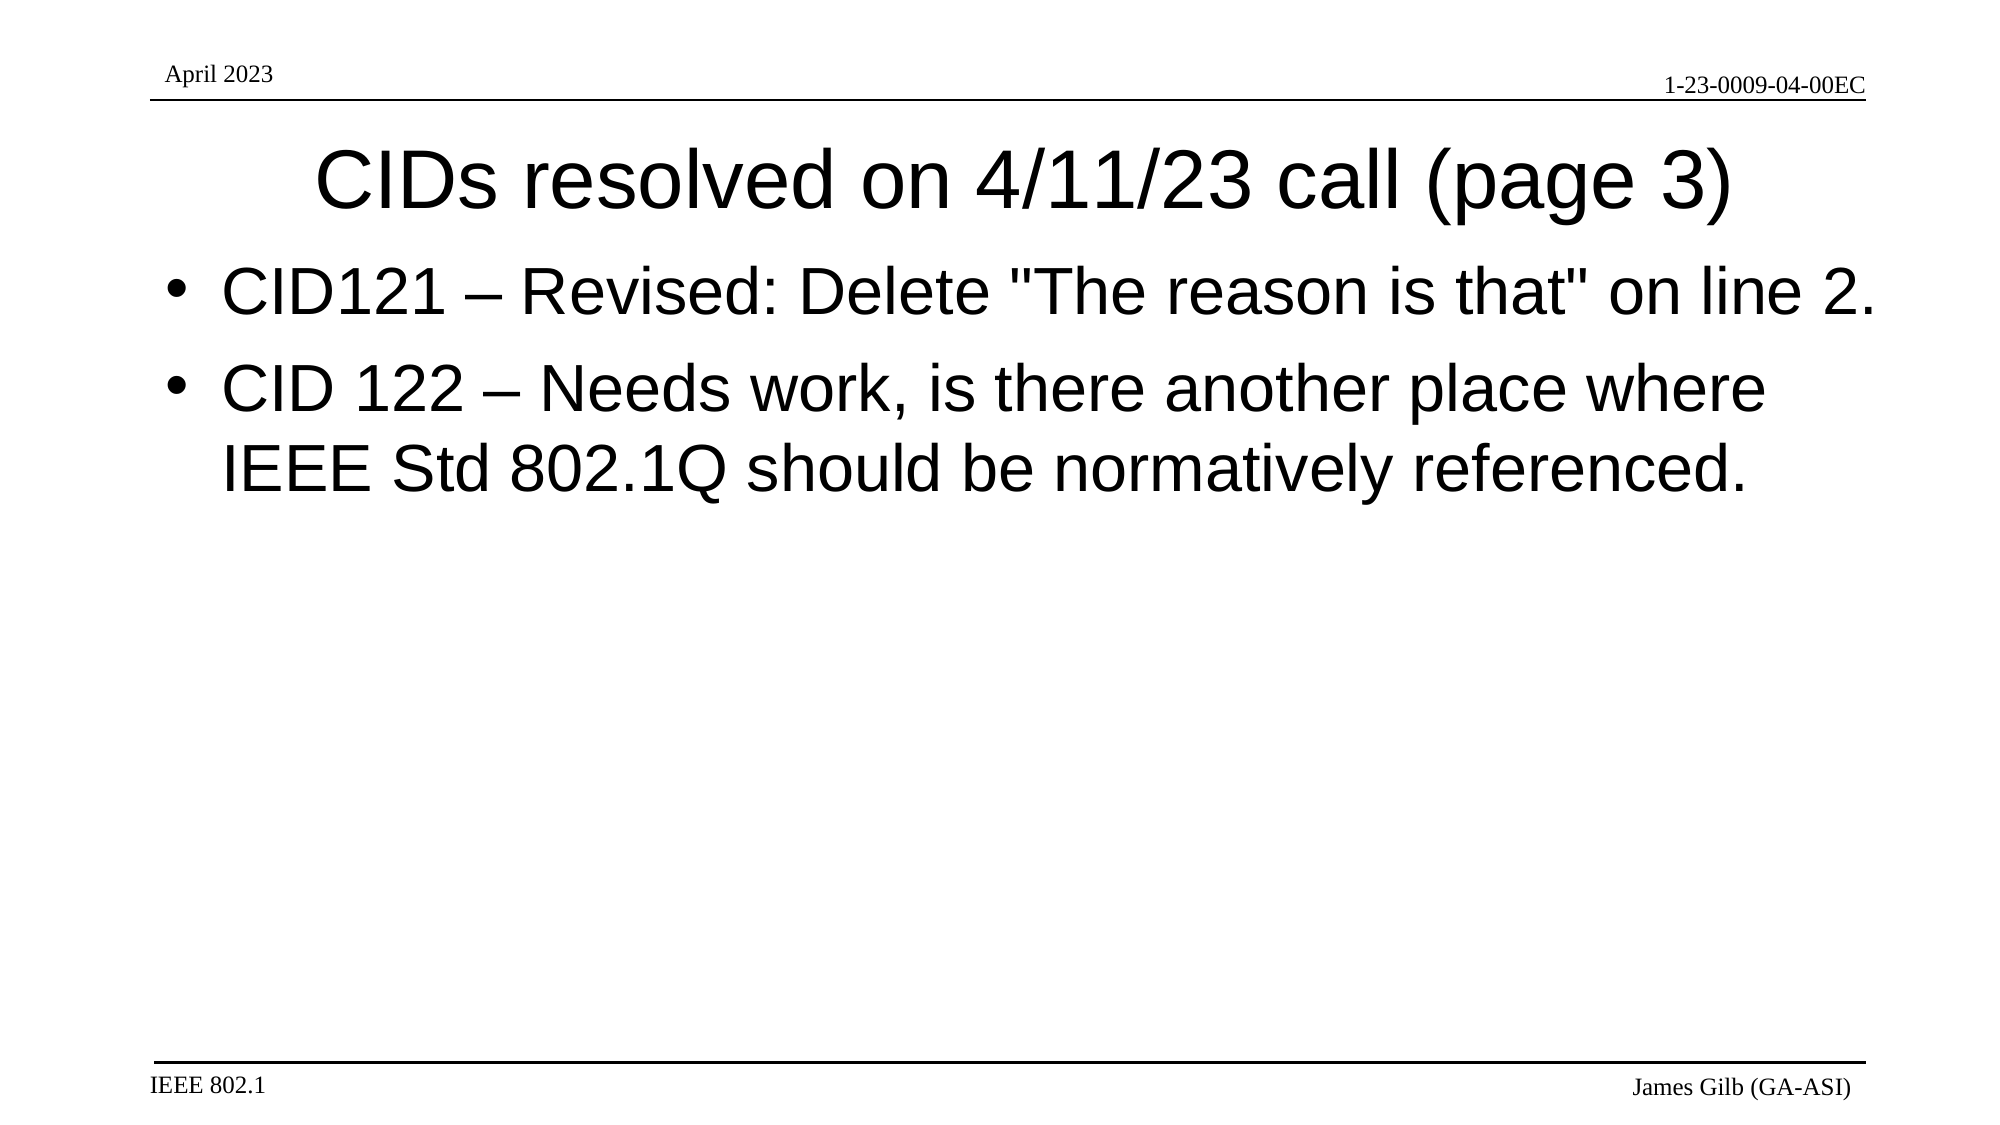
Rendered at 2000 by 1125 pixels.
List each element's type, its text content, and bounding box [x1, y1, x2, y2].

title CIDs resolved on 4/11/23 call (page 3) [149, 112, 1900, 238]
list CID121 – Revised: Delete "The reason is that" on line 2. CID 122 – Needs work, is there another place where IEEE Std 802.1Q should be normatively referenced. [150, 239, 1900, 1051]
